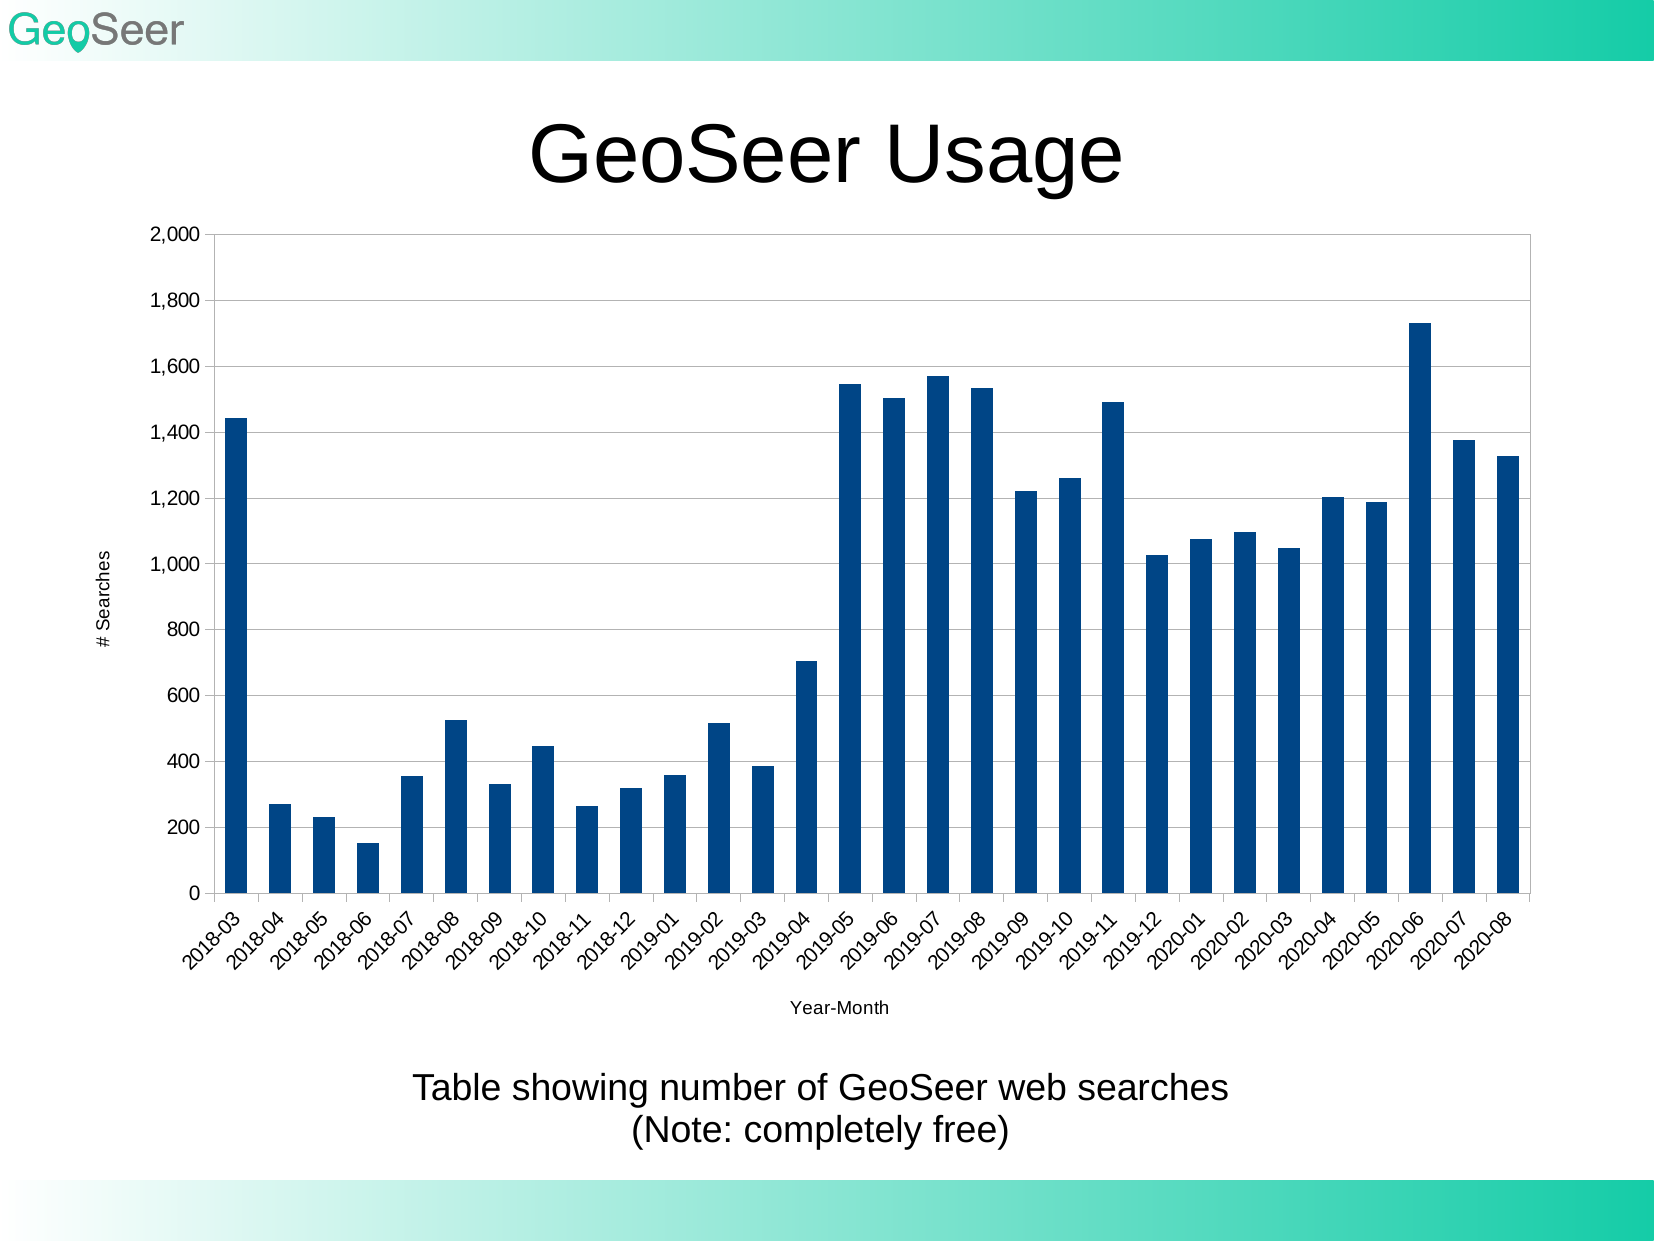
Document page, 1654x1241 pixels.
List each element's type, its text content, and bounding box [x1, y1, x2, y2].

text_box Table showing number of GeoSeer web searches (Note: completely free) [378, 1058, 1264, 1158]
picture [7, 10, 186, 55]
chart [60, 206, 1561, 1051]
title GeoSeer Usage [82, 96, 1571, 211]
